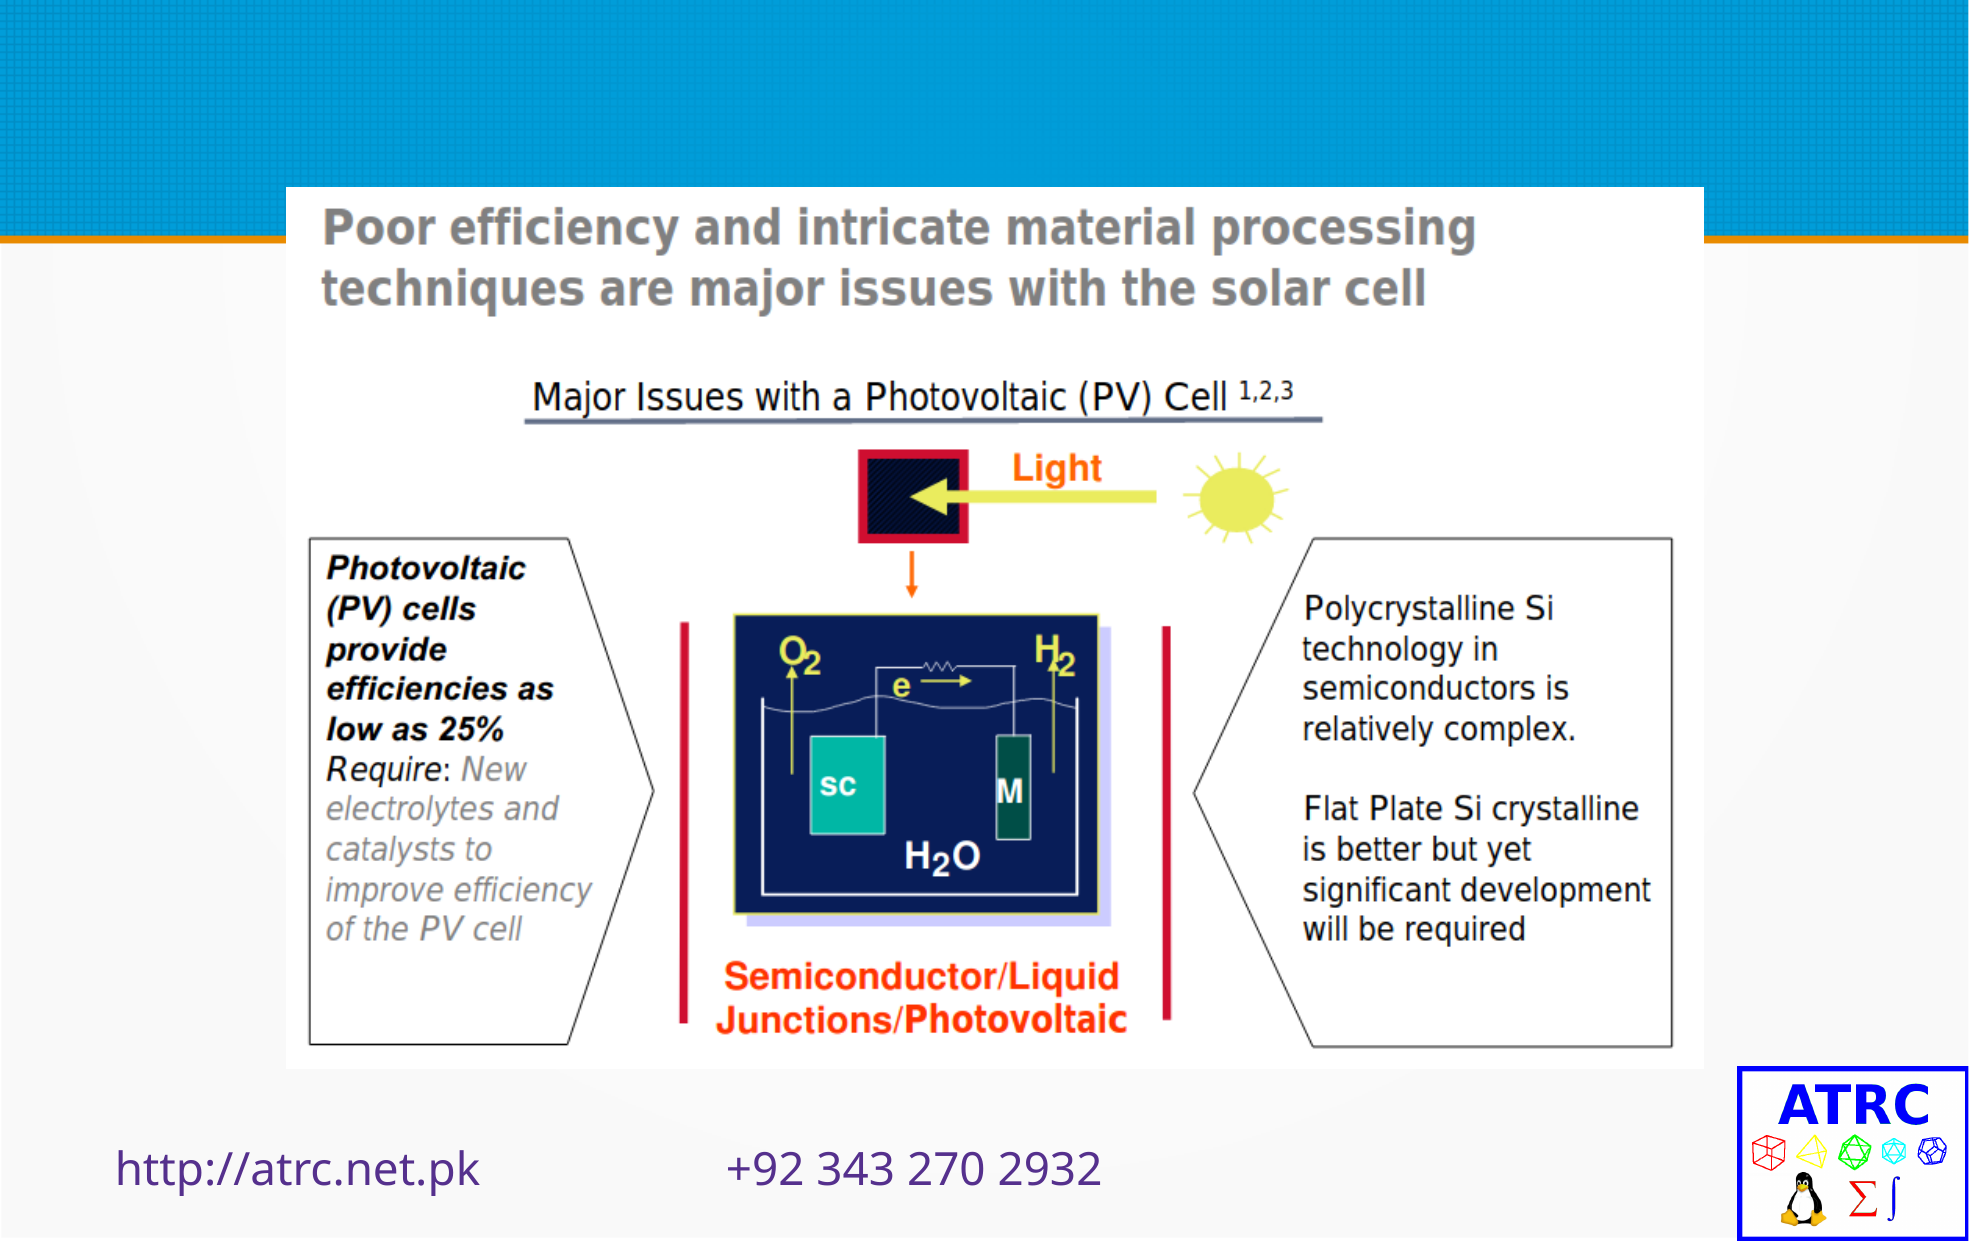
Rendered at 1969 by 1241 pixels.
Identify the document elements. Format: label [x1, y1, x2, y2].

picture [0, 188, 1969, 1241]
